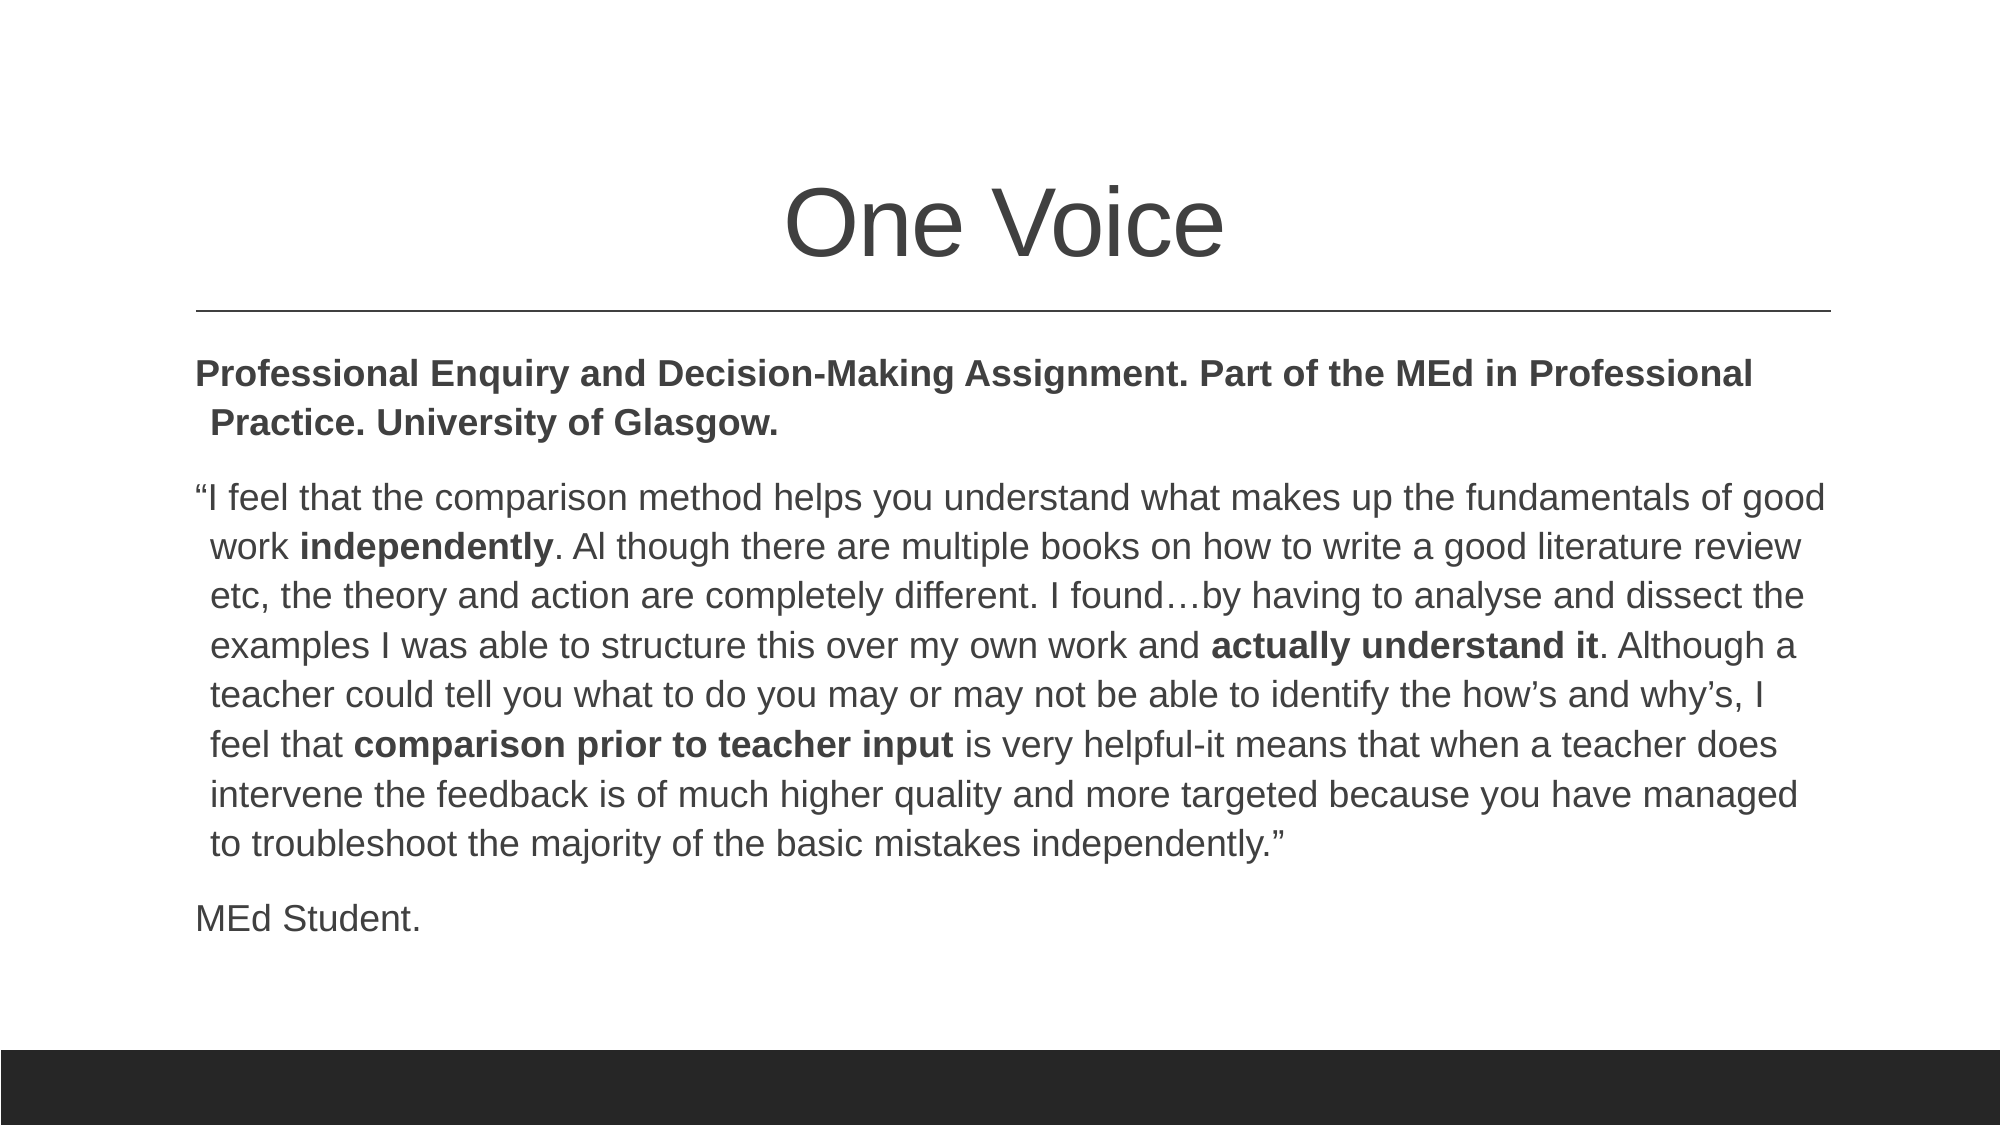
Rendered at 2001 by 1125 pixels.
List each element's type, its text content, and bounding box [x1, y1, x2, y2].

list Professional Enquiry and Decision-Making Assignment. Part of the MEd in Professional Practice. University of Glasgow. “I feel that the comparison method helps you understand what makes up the fundamentals of good work independently. Al though there are multiple books on how to write a good literature review etc, the theory and action are completely different. I found…by having to analyse and dissect the examples I was able to structure this over my own work and actually understand it. Although a teacher could tell you what to do you may or may not be able to identify the how’s and why’s, I feel that comparison prior to teacher input is very helpful-it means that when a teacher does intervene the feedback is of much higher quality and more targeted because you have managed to troubleshoot the majority of the basic mistakes independently.” MEd Student. [180, 336, 1831, 954]
title One Voice [180, 47, 1831, 286]
